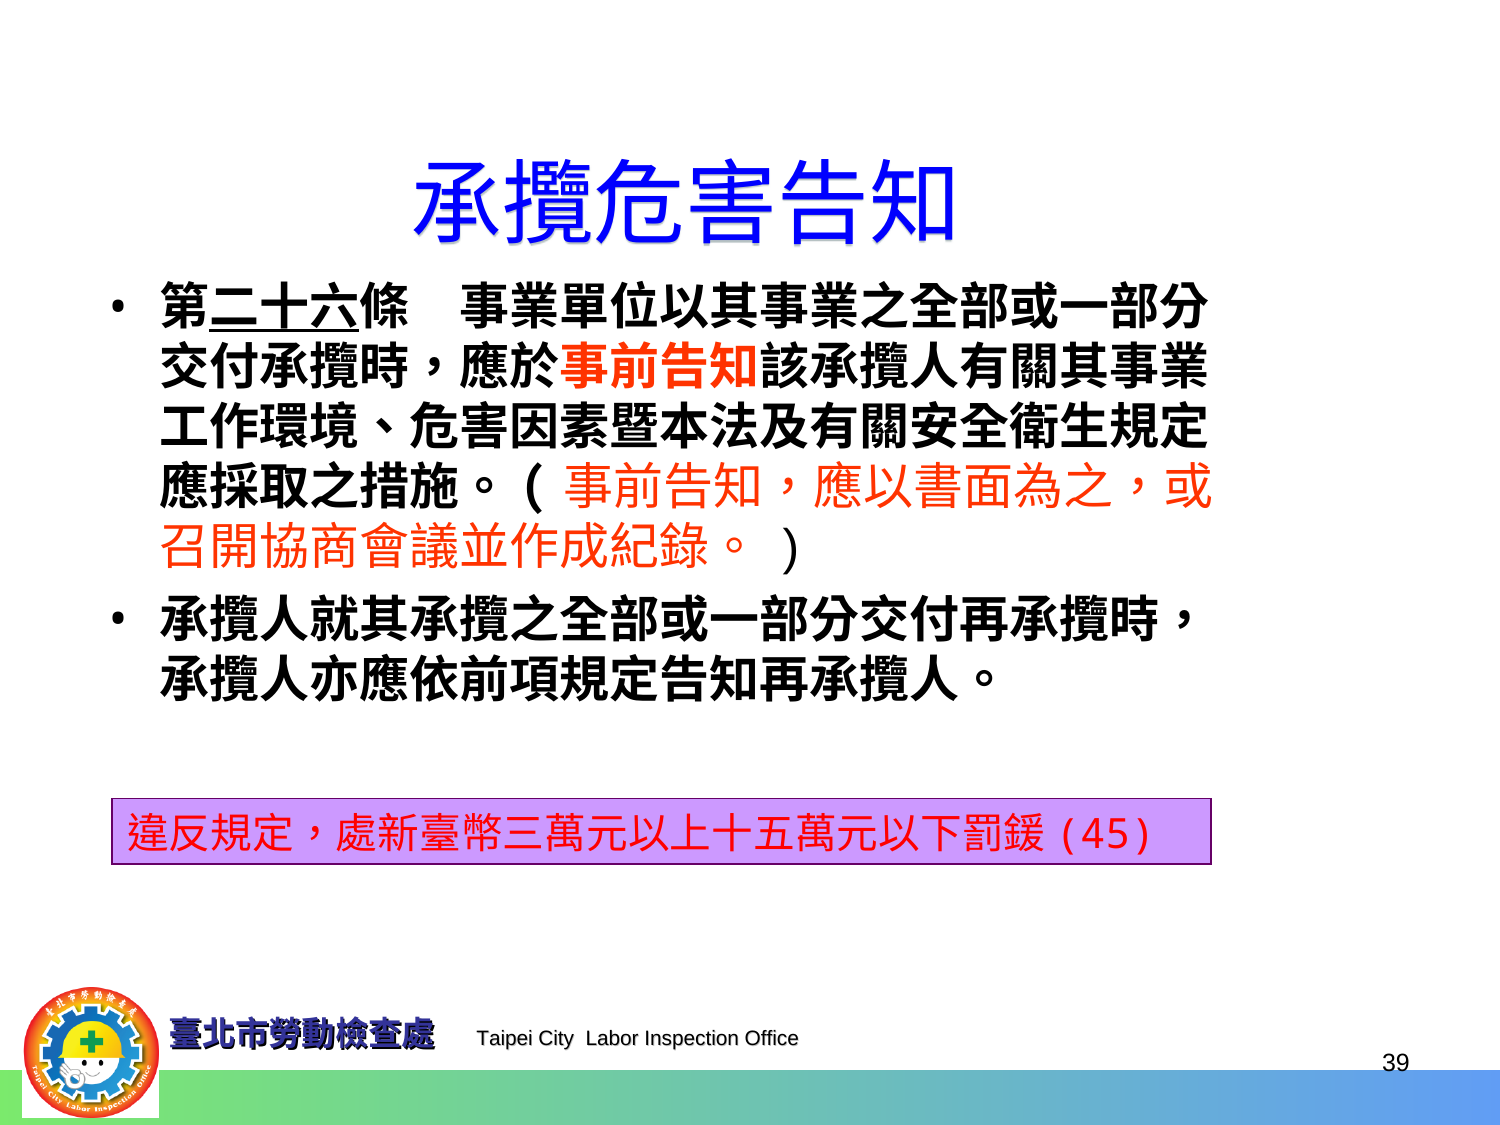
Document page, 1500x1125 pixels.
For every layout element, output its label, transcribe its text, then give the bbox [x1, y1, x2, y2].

picture [22, 987, 159, 1118]
list 第二十六條 事業單位以其事業之全部或一部分交付承攬時，應於事前告知該承攬人有關其事業工作環境、危害因素暨本法及有關安全衛生規定應採取之措施。(事前告知，應以書面為之，或召開協商會議並作成紀錄。 ) 承攬人就其承攬之全部或一部分交付再承攬時，承攬人亦應依前項規定告知再承攬人。 [88, 267, 1235, 757]
text_box 違反規定，處新臺幣三萬元以上十五萬元以下罰鍰(45) [112, 798, 1211, 865]
text_box <編號> [1074, 1024, 1426, 1100]
text_box 承攬危害告知 [395, 137, 976, 263]
